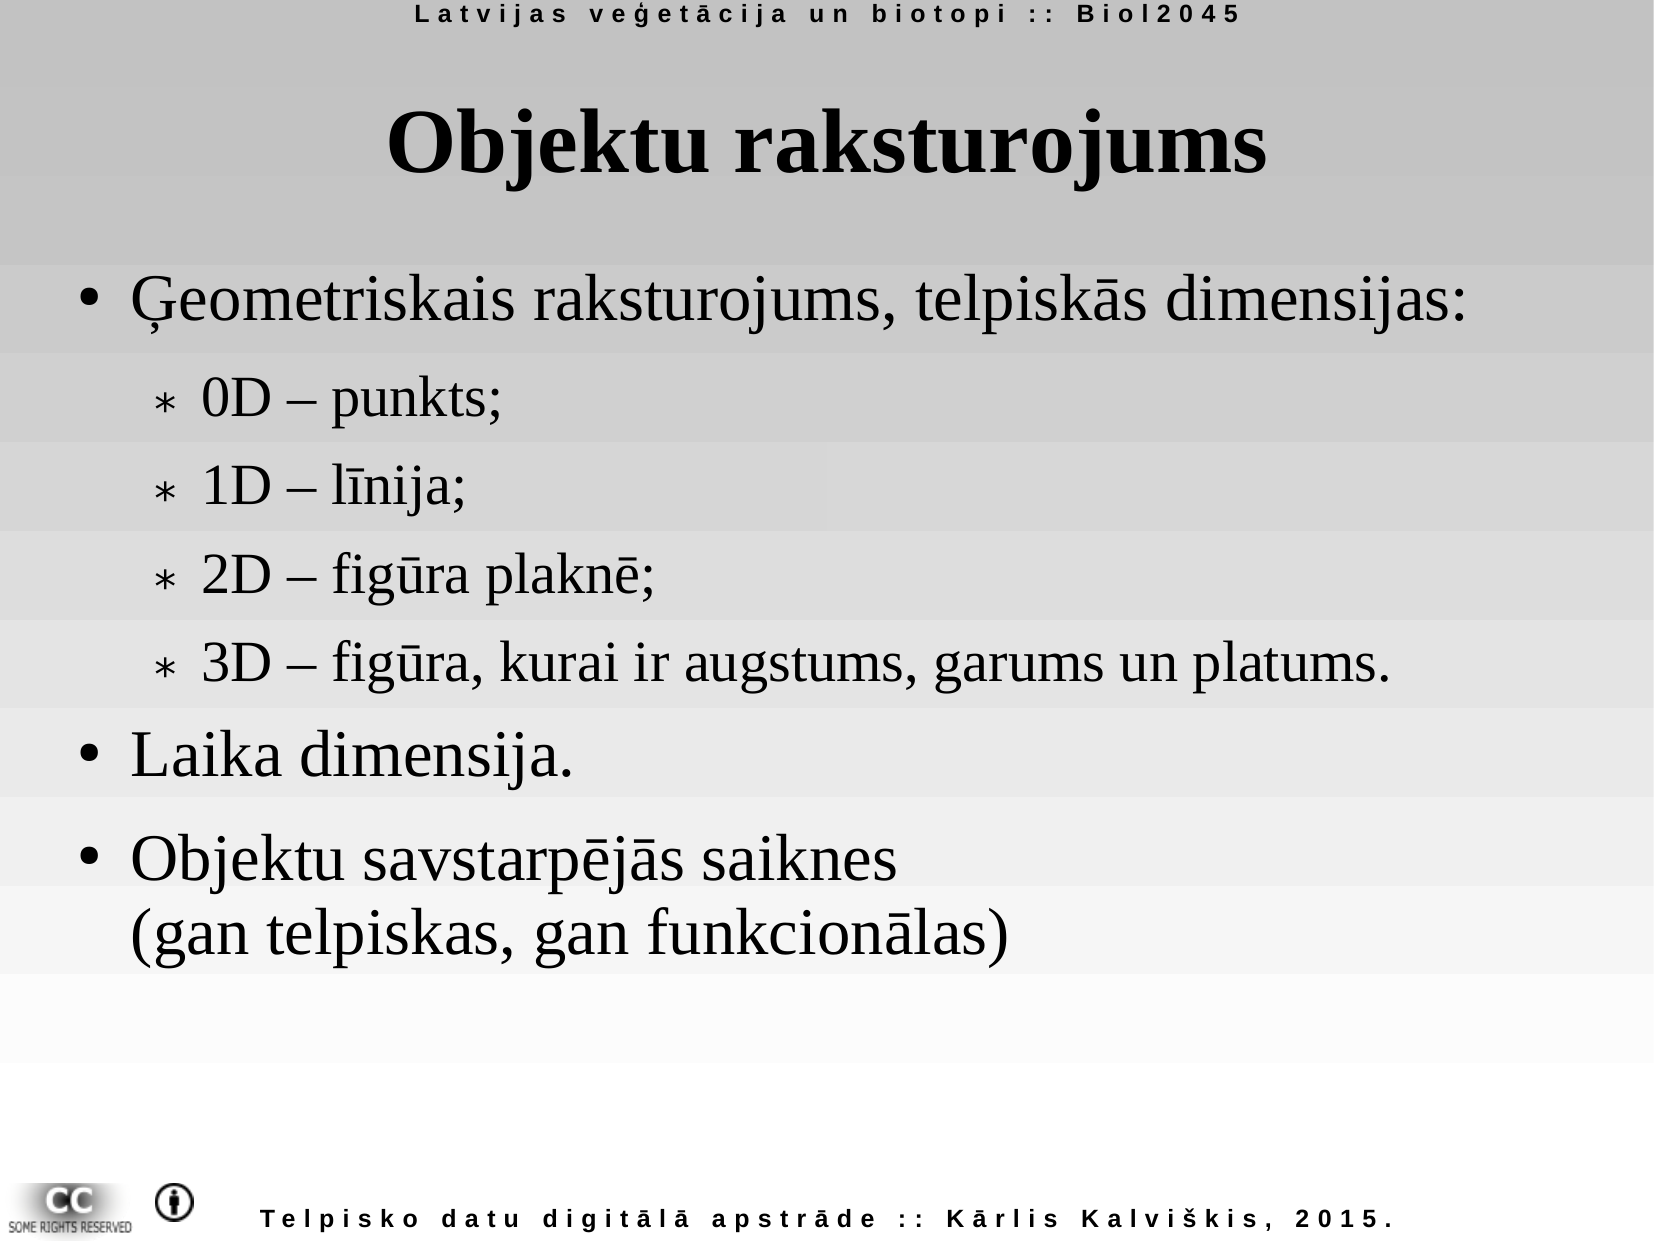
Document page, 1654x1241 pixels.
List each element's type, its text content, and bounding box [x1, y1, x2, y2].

picture [0, 0, 1654, 1241]
title Objektu raksturojums [59, 37, 1596, 246]
list Ģeometriskais raksturojums, telpiskās dimensijas: 0D – punkts; 1D – līnija; 2D – figūra plaknē; 3D – figūra, kurai ir augstums, garums un platums. Laika dimensija. Objektu savstarpējās saiknes (gan telpiskas, gan funkcionālas) [59, 261, 1596, 1175]
